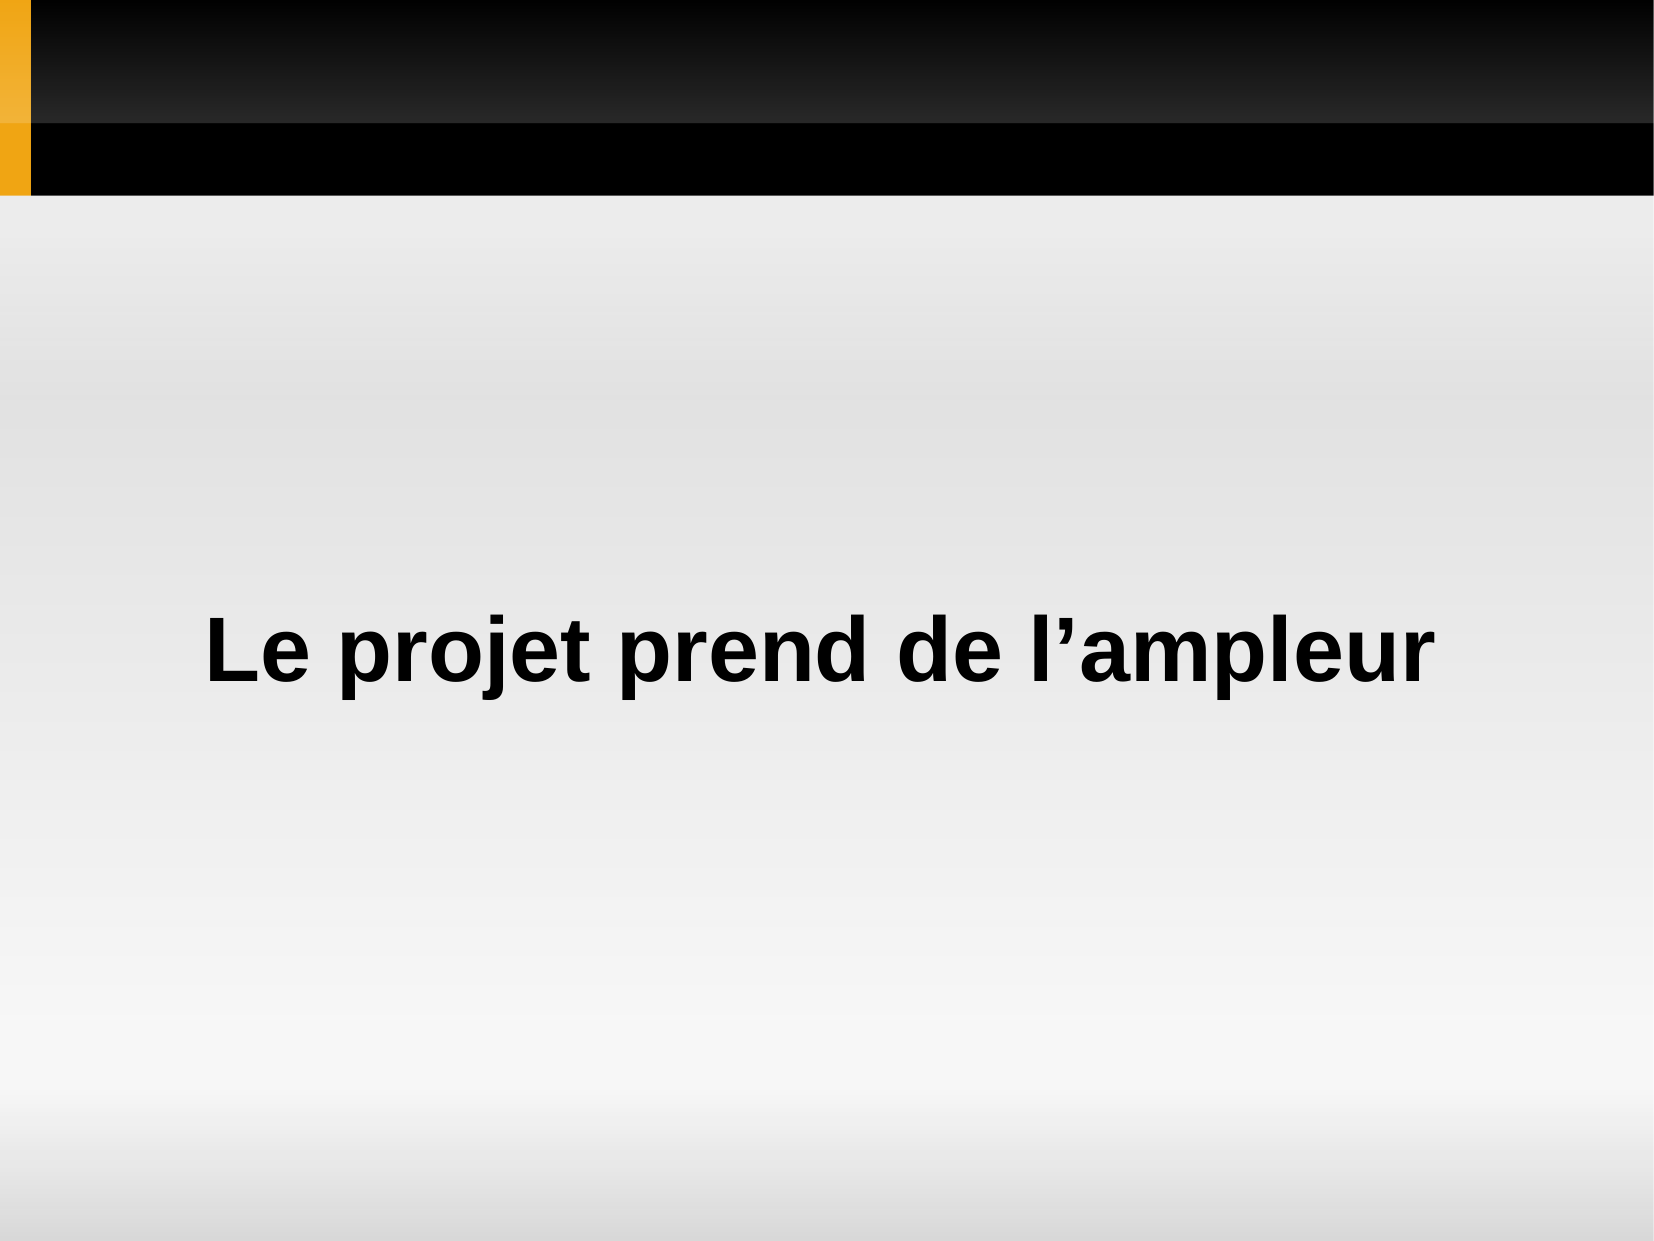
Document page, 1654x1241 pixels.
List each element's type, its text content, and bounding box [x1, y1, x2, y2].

title Le projet prend de l’ampleur [76, 545, 1565, 754]
picture [0, 0, 1654, 1241]
